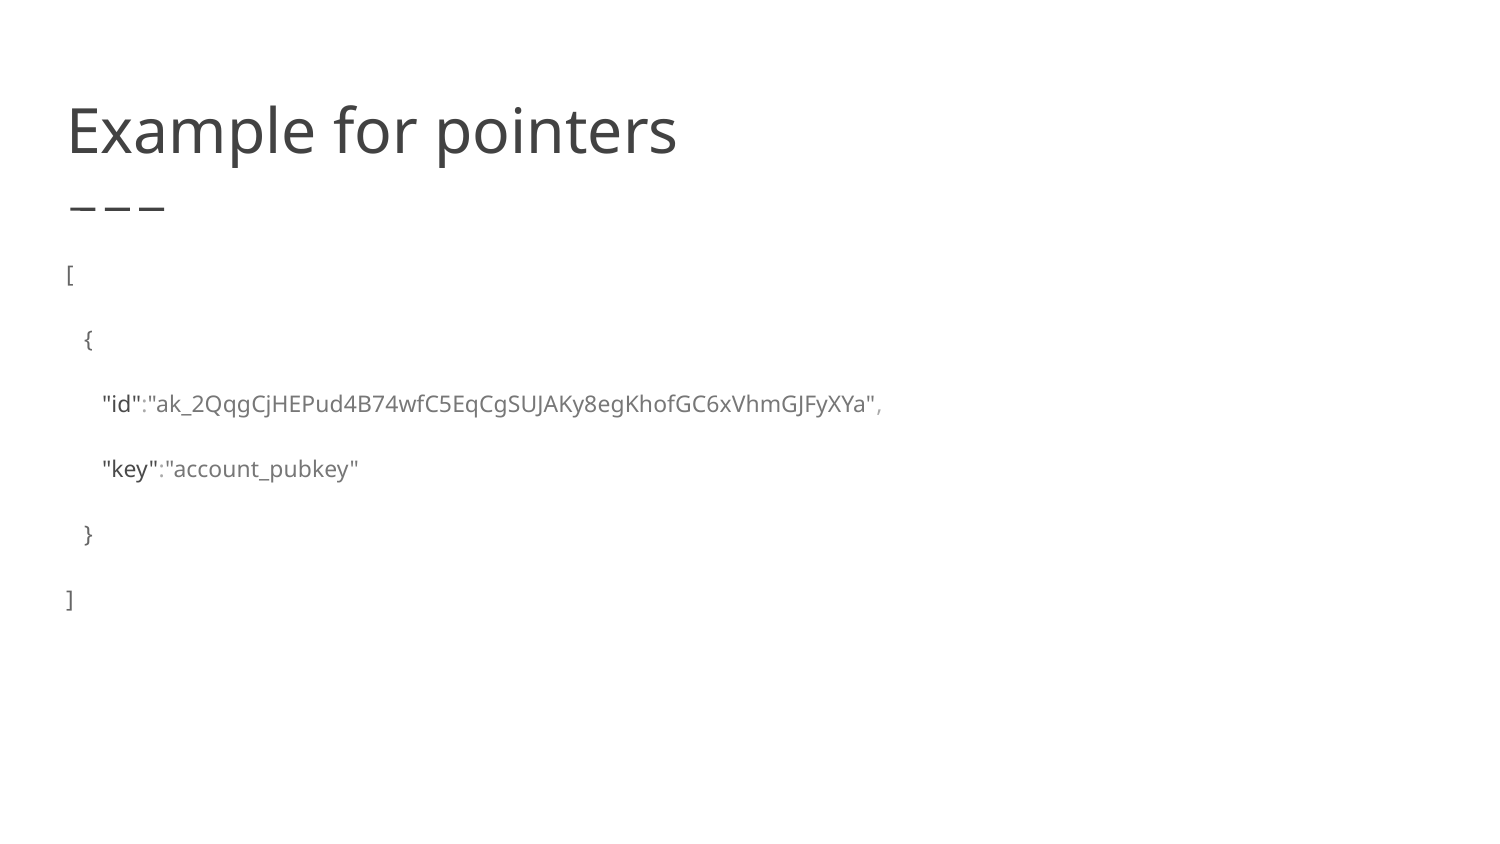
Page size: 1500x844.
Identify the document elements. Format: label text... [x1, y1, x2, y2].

list [ { "id":"ak_2QqgCjHEPud4B74wfC5EqCgSUJAKy8egKhofGC6xVhmGJFyXYa", "key":"account_pubkey" } ] [51, 240, 1449, 750]
title Example for pointers [51, 61, 1449, 182]
